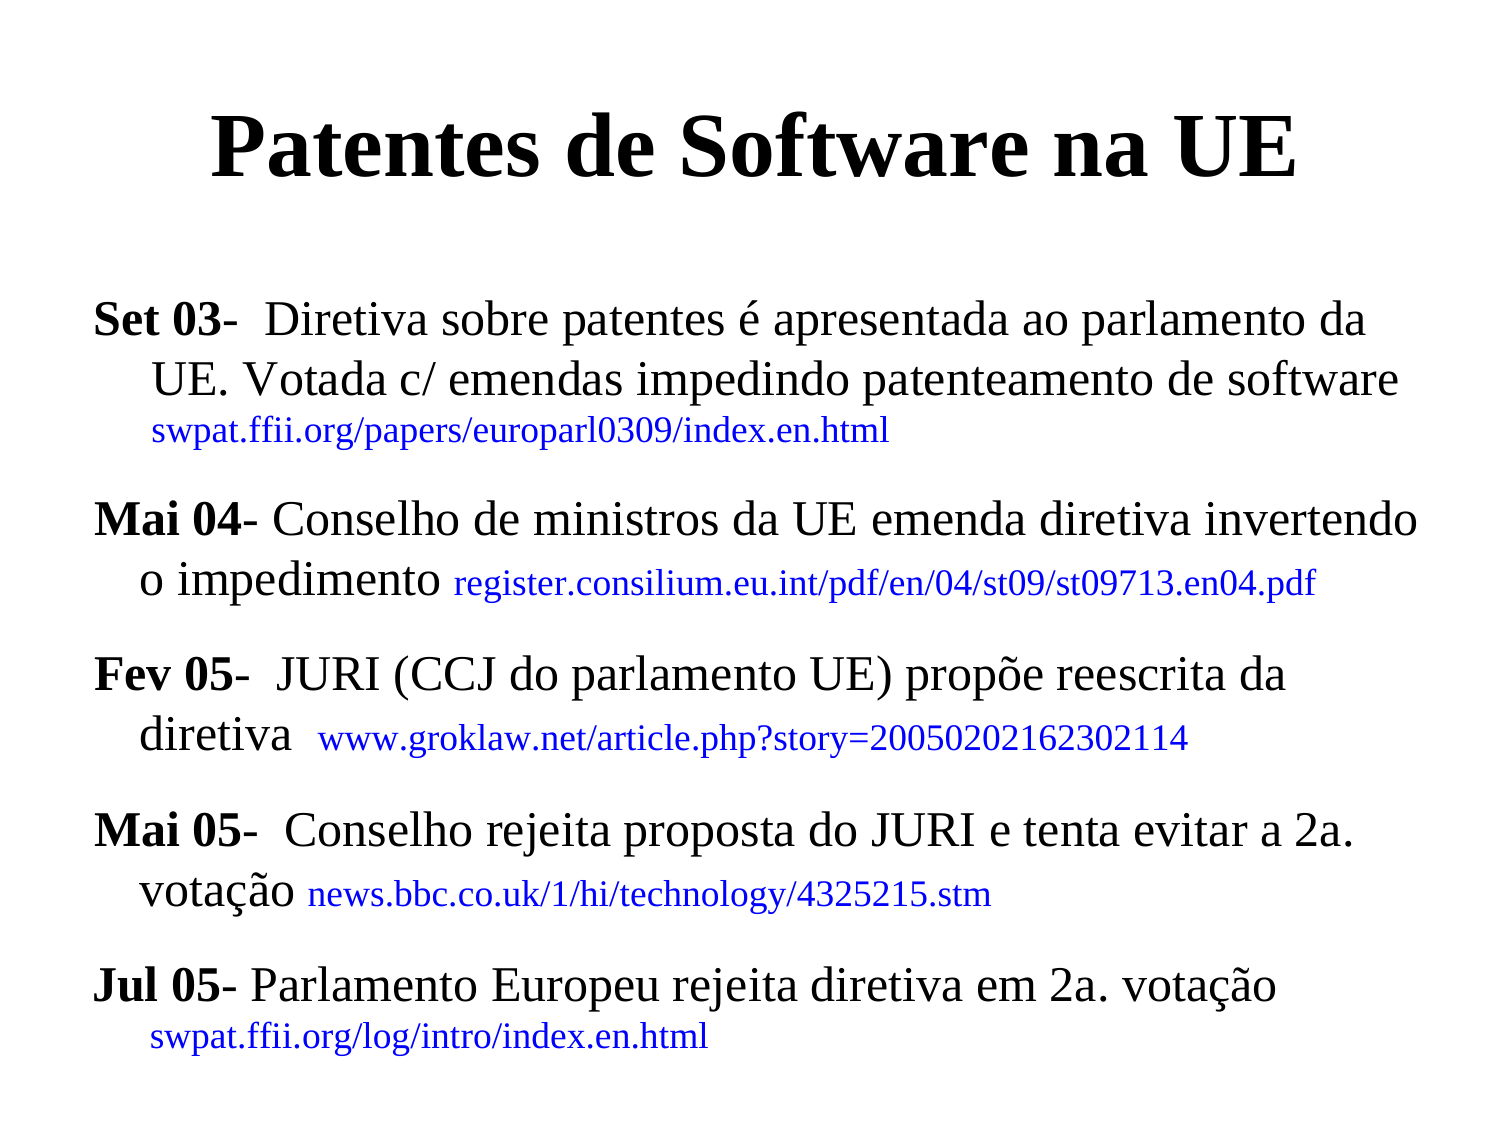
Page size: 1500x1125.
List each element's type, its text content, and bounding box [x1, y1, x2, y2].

text_box Set 03- Diretiva sobre patentes é apresentada ao parlamento da UE. Votada c/ emendas impedindo patenteamento de software swpat.ffii.org/papers/europarl0309/index.en.html Mai 04- Conselho de ministros da UE emenda diretiva invertendo o impedimento register.consilium.eu.int/pdf/en/04/st09/st09713.en04.pdf Fev 05- JURI (CCJ do parlamento UE) propõe reescrita da diretiva www.groklaw.net/article.php?story=20050202162302114 Mai 05- Conselho rejeita proposta do JURI e tenta evitar a 2a. votação news.bbc.co.uk/1/hi/technology/4325215.stm Jul 05- Parlamento Europeu rejeita diretiva em 2a. votação swpat.ffii.org/log/intro/index.en.html [91, 281, 1421, 1045]
title Patentes de Software na UE [20, 62, 1469, 223]
